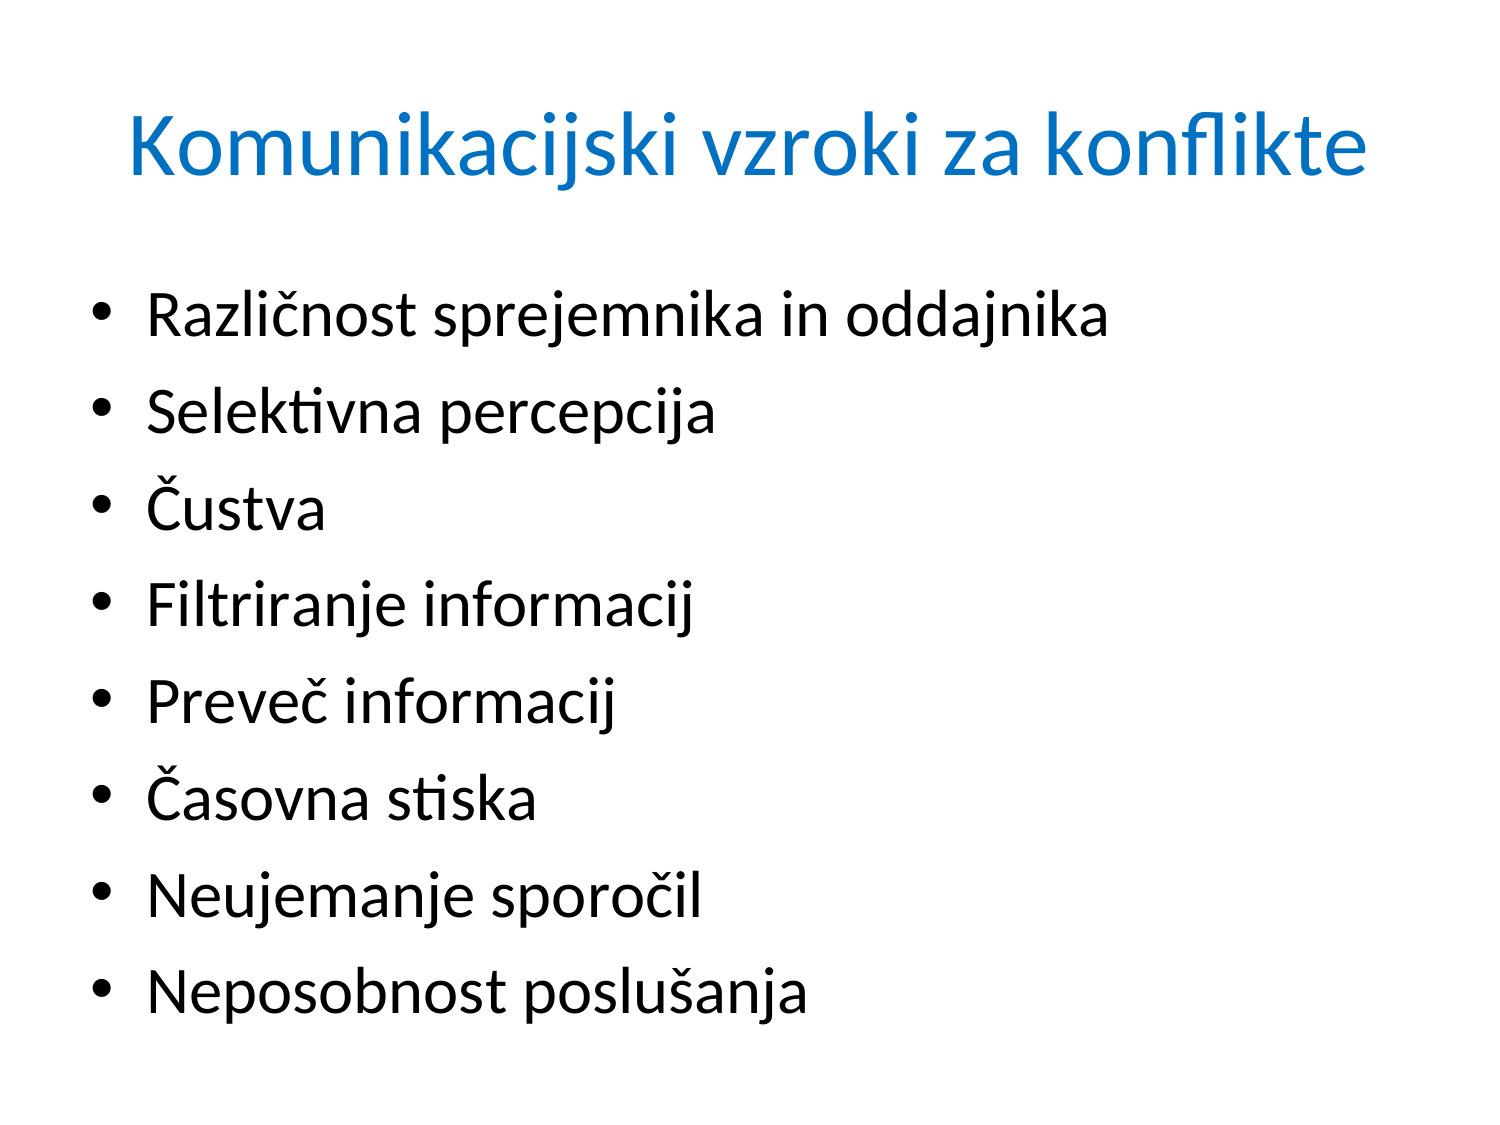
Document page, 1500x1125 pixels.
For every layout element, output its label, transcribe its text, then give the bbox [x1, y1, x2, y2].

title Komunikacijski vzroki za konflikte [75, 21, 1426, 257]
list Različnost sprejemnika in oddajnika Selektivna percepcija Čustva Filtriranje informacij Preveč informacij Časovna stiska Neujemanje sporočil Neposobnost poslušanja [75, 262, 1426, 1125]
